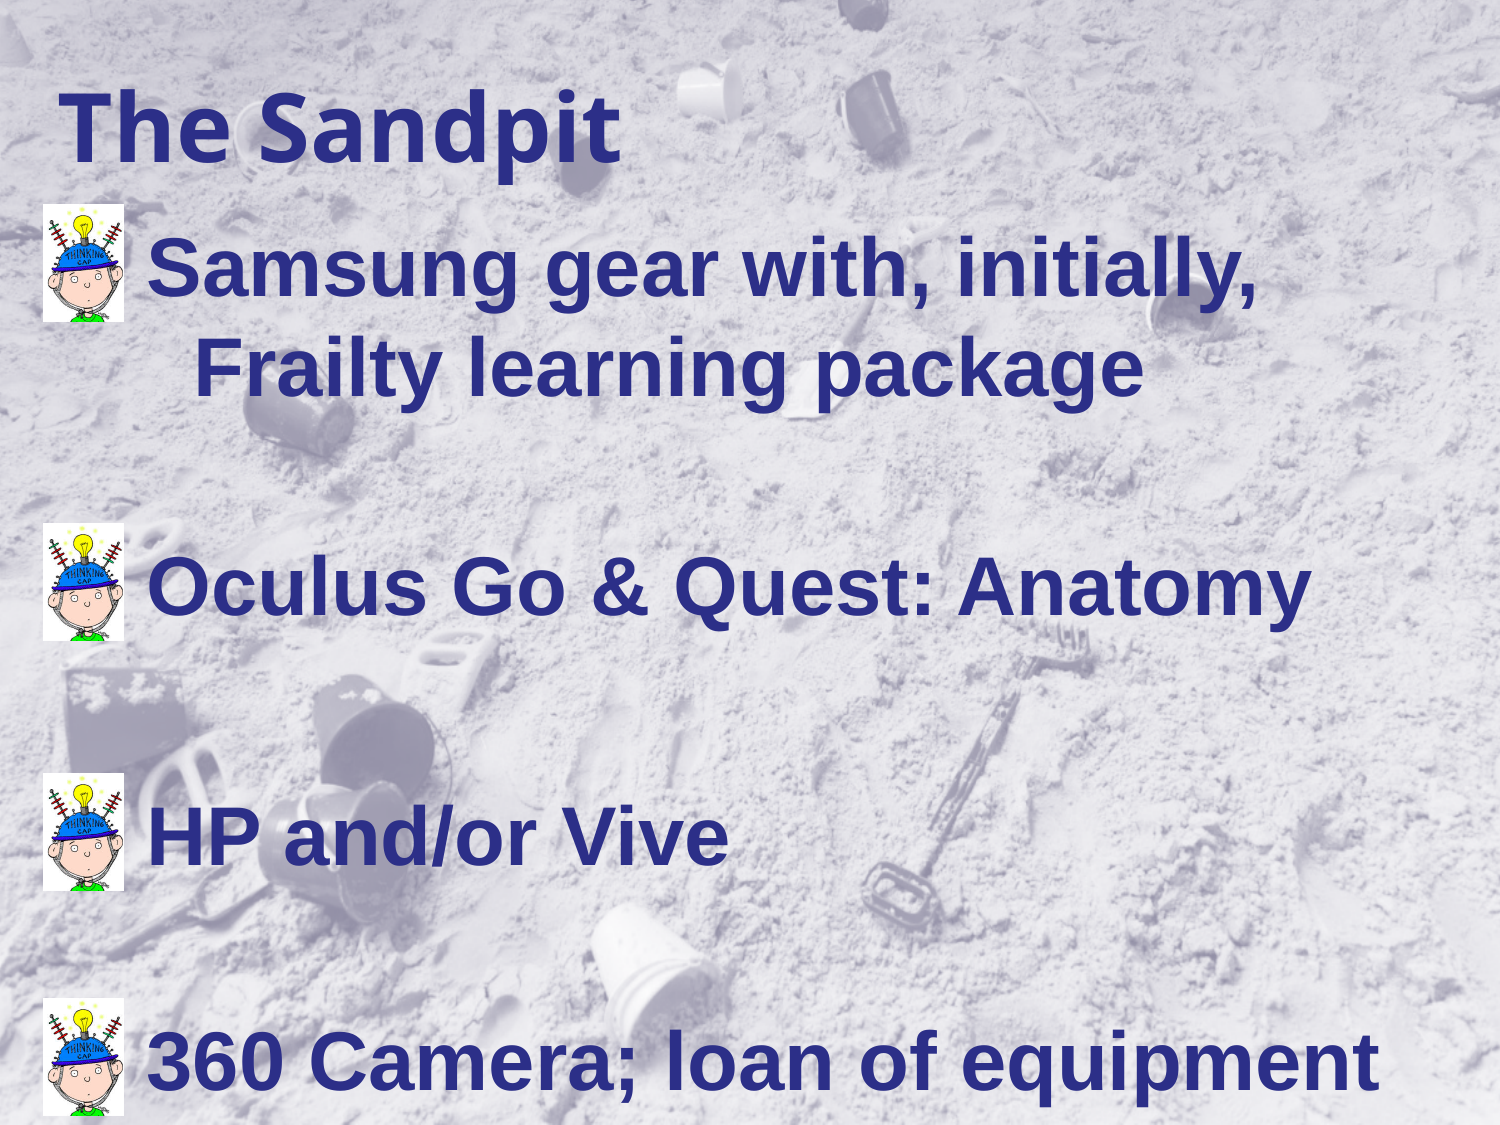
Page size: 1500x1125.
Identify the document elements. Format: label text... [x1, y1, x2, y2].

picture [0, 0, 1500, 1125]
text_box Samsung gear with, initially, Frailty learning package Oculus Go & Quest: Anatomy HP and/or Vive 360 Camera; loan of equipment [28, 205, 1472, 1125]
title The Sandpit [57, 66, 1339, 182]
